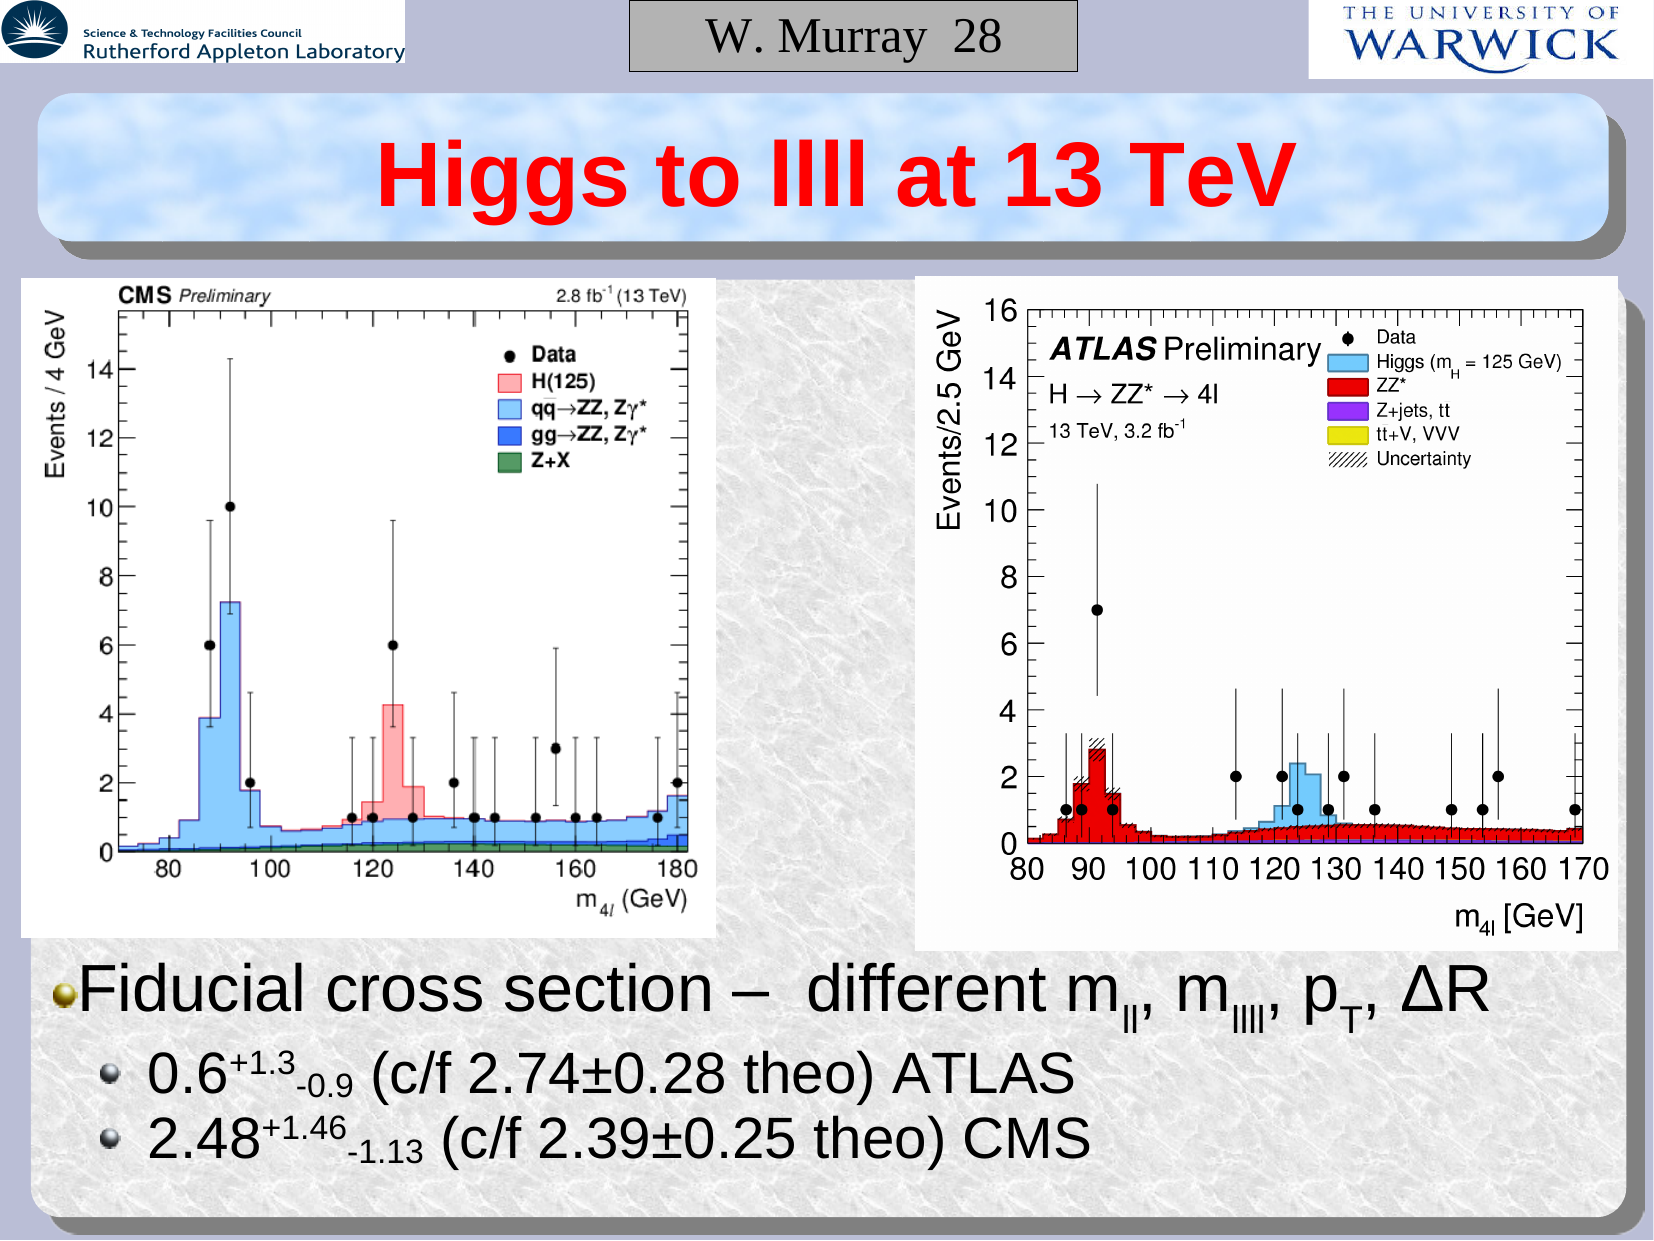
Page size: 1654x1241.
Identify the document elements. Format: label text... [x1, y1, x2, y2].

list Fiducial cross section – different mll, mllll, pT, ΔR 0.6+1.3-0.9 (c/f 2.74±0.28 theo) ATLAS 2.48+1.46-1.13 (c/f 2.39±0.25 theo) CMS [53, 950, 1588, 1215]
title Higgs to llll at 13 TeV [90, 101, 1584, 249]
picture [37, 93, 1609, 242]
picture [1308, 0, 1654, 79]
picture [0, 0, 405, 63]
picture [21, 276, 1627, 1218]
